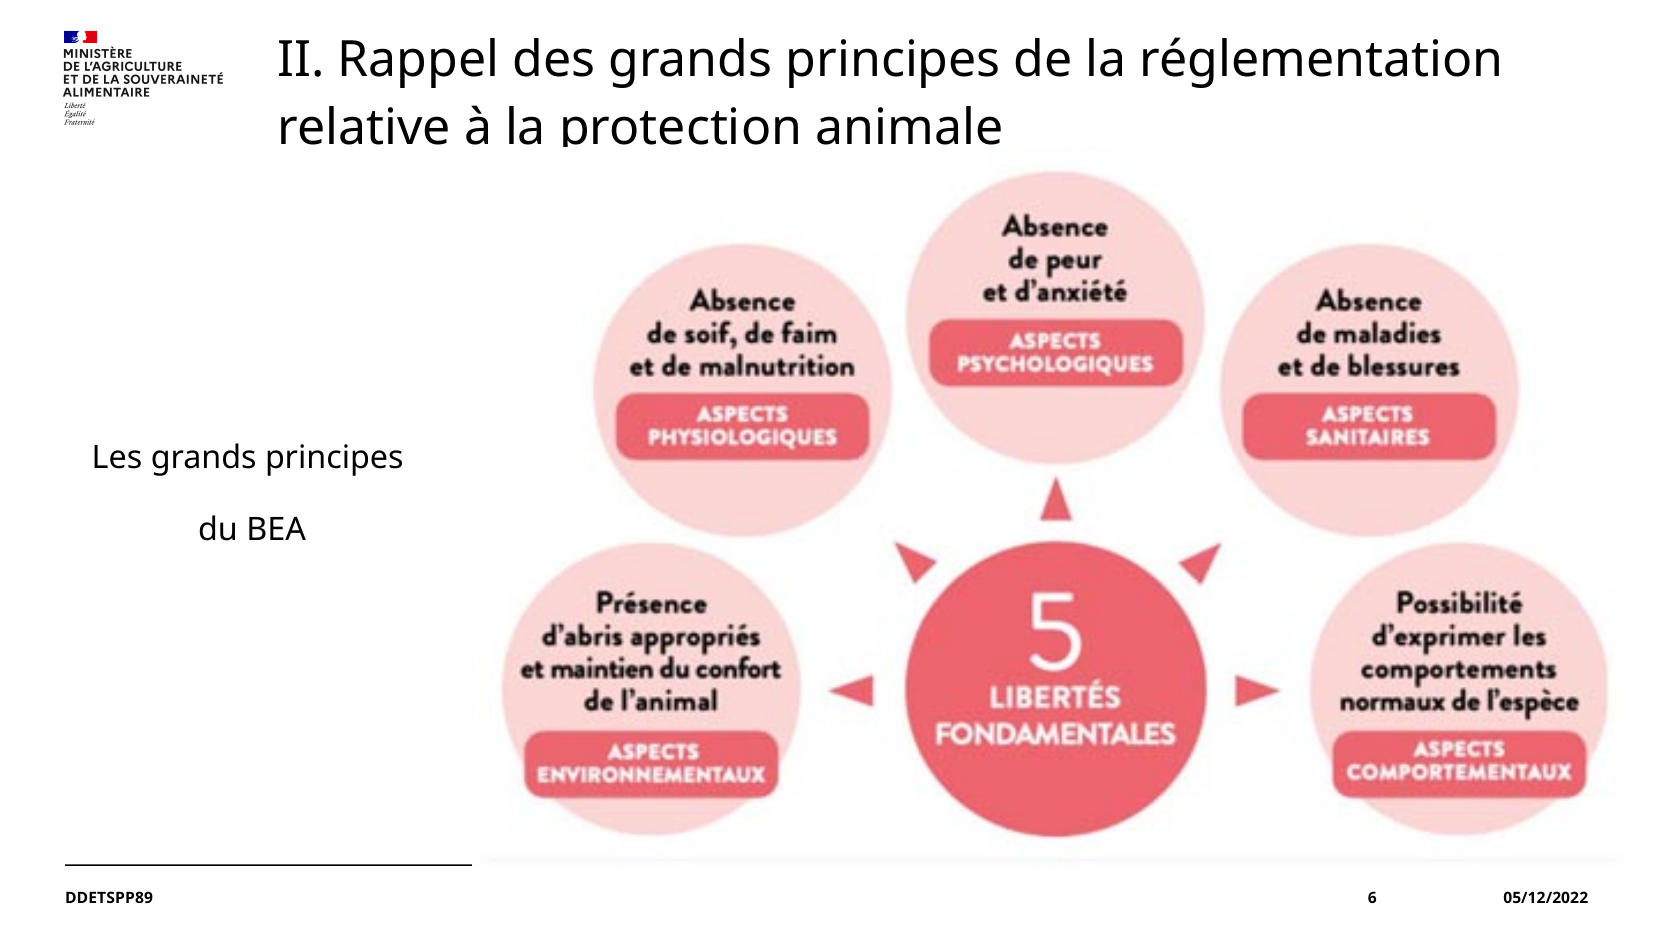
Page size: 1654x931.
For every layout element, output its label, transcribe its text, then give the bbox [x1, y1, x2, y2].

title II. Rappel des grands principes de la réglementation relative à la protection animale [206, 5, 1654, 178]
slide_number 05/12/2022 [1377, 871, 1589, 931]
list Les grands principes du BEA [29, 434, 414, 553]
picture [472, 147, 1625, 871]
slide_number 6 [1132, 871, 1377, 931]
footer DDETSPP89 [65, 864, 1132, 931]
picture [52, 19, 206, 136]
